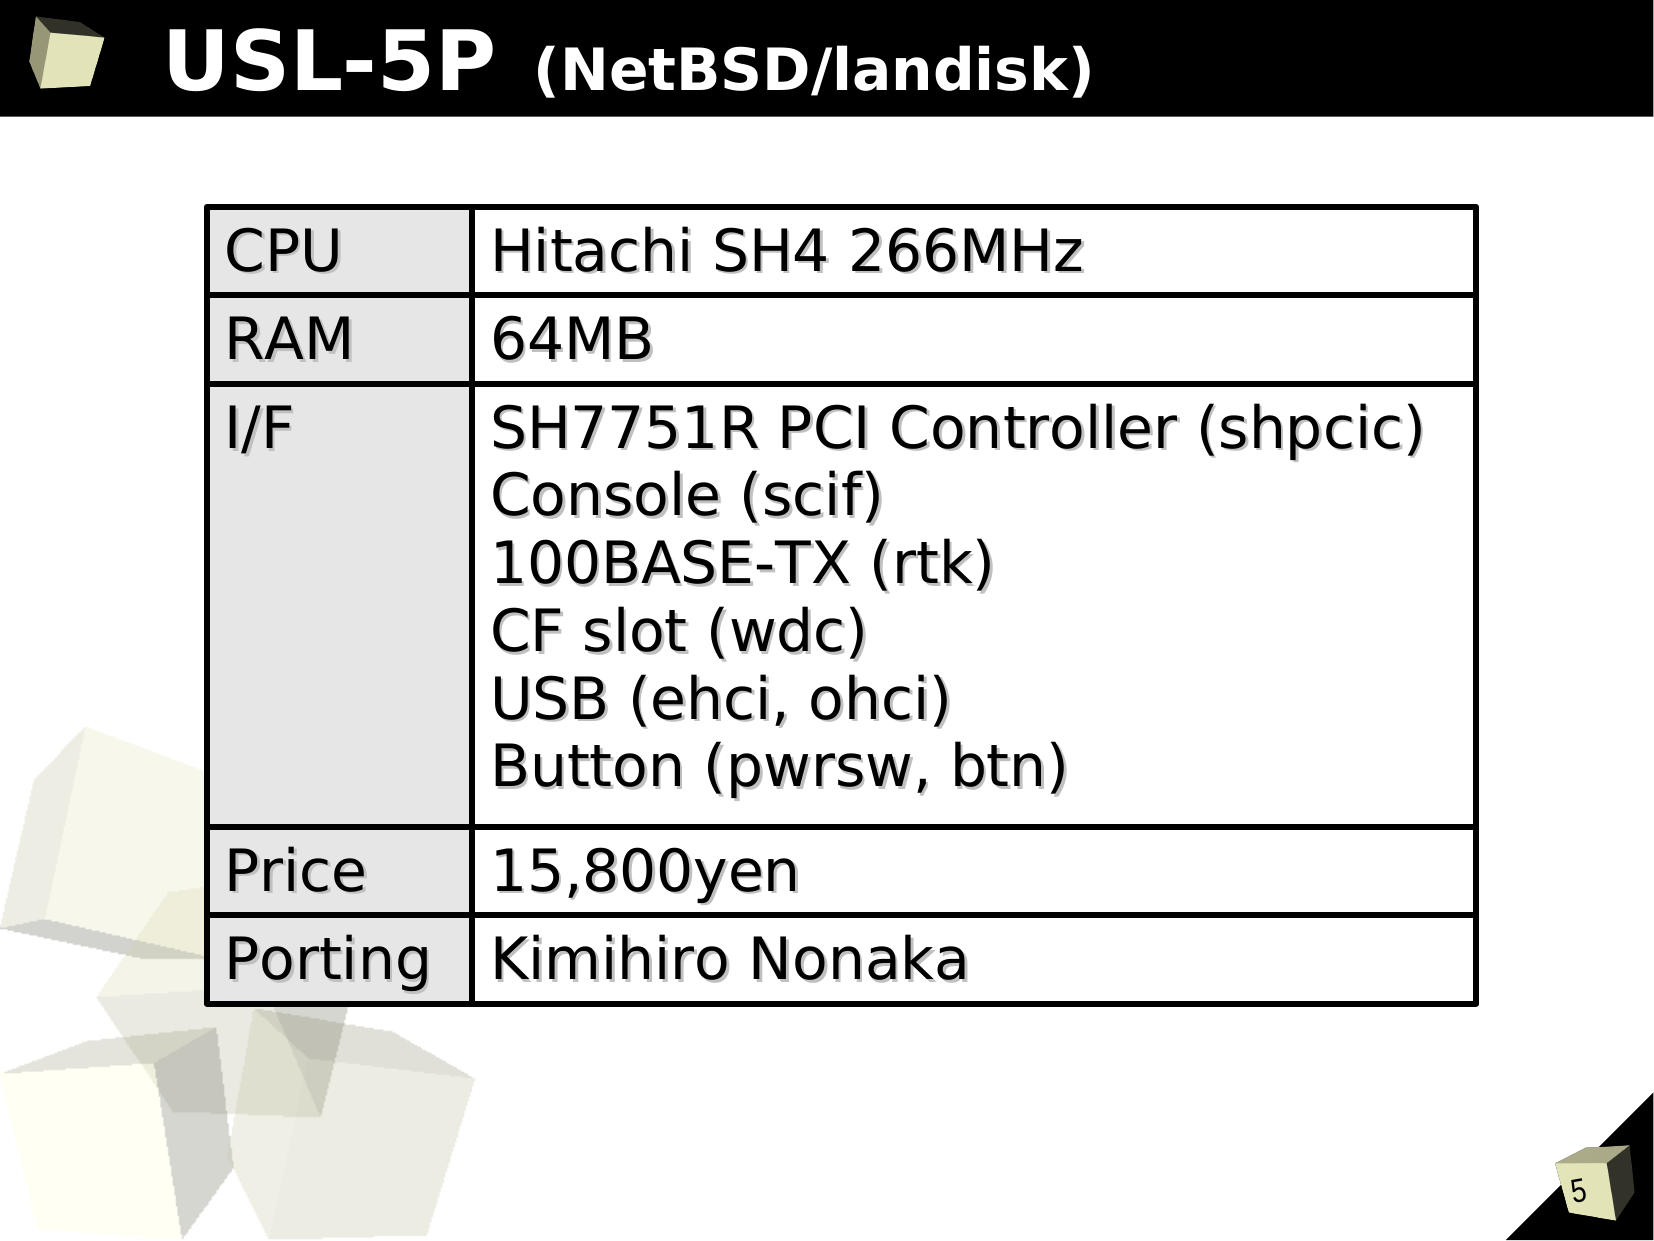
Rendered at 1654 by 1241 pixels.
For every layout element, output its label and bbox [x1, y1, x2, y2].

picture [0, 726, 477, 1241]
